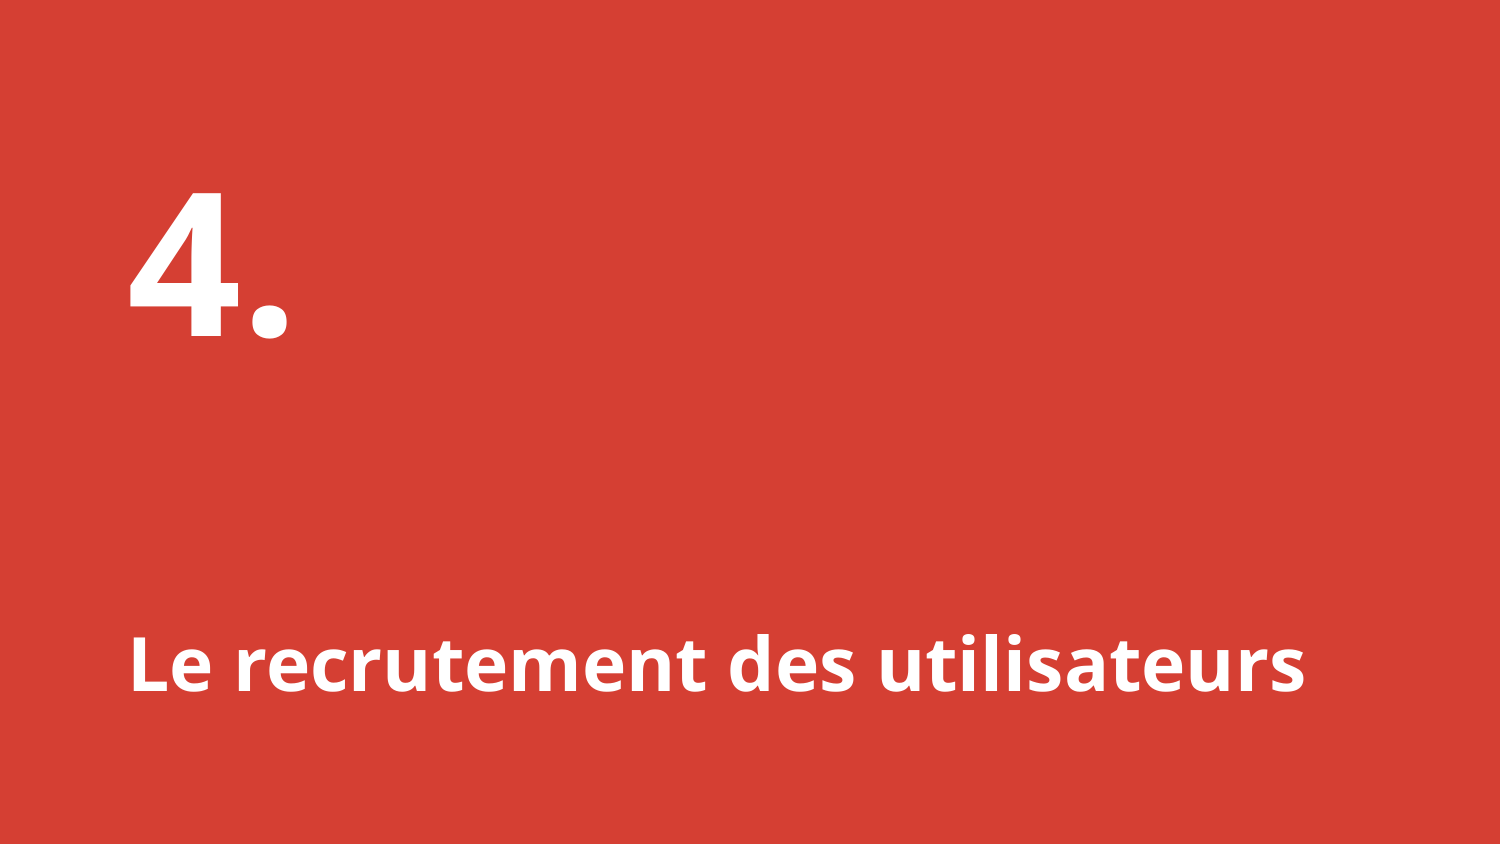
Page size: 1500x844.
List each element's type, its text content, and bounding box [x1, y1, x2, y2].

title 4. Le recrutement des utilisateurs [112, 106, 1388, 737]
